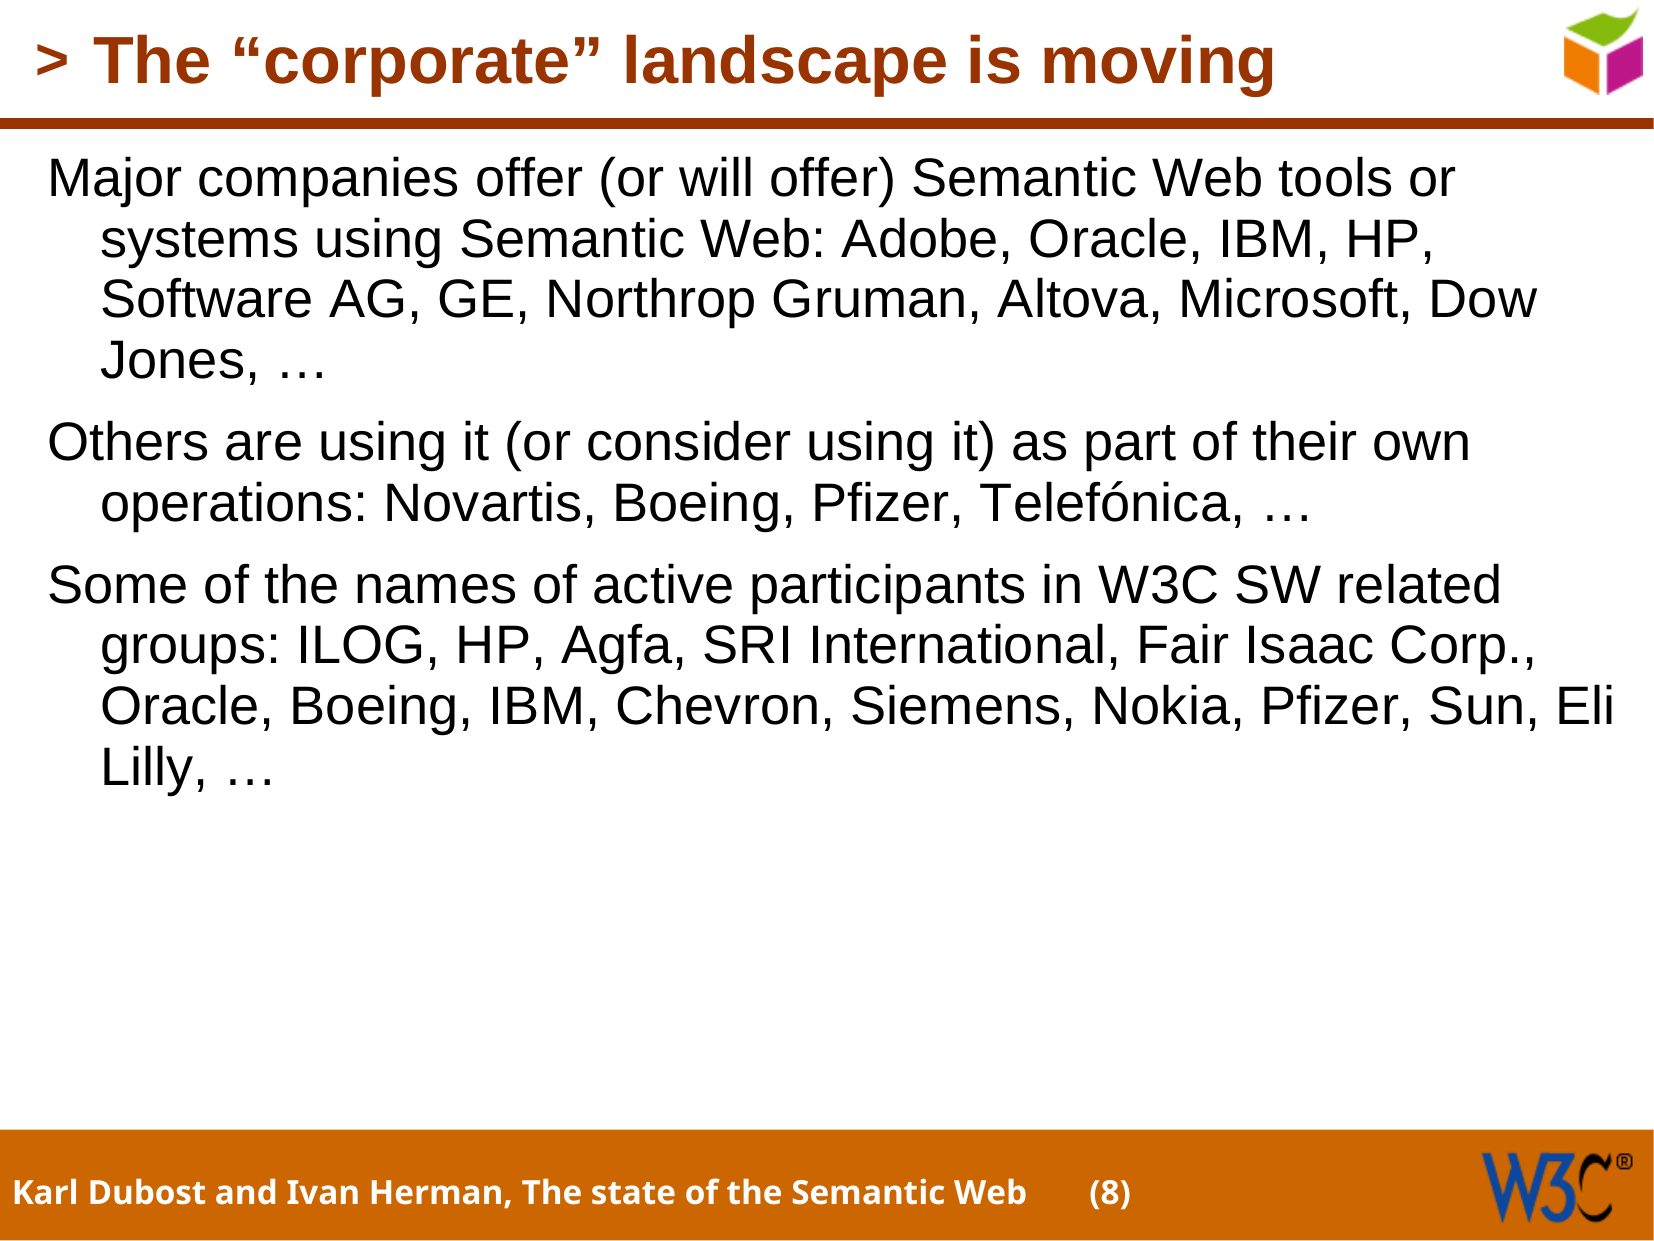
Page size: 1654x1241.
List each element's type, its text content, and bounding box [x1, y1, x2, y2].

picture [1477, 1149, 1639, 1228]
title The “corporate” landscape is moving [93, 7, 1493, 111]
picture [1564, 5, 1643, 95]
list Major companies offer (or will offer) Semantic Web tools or systems using Semantic Web: Adobe, Oracle, IBM, HP, Software AG, GE, Northrop Gruman, Altova, Microsoft, Dow Jones, … Others are using it (or consider using it) as part of their own operations: Novartis, Boeing, Pfizer, Telefónica, … Some of the names of active participants in W3C SW related groups: ILOG, HP, Agfa, SRI International, Fair Isaac Corp., Oracle, Boeing, IBM, Chevron, Siemens, Nokia, Pfizer, Sun, Eli Lilly, … [29, 147, 1624, 1119]
